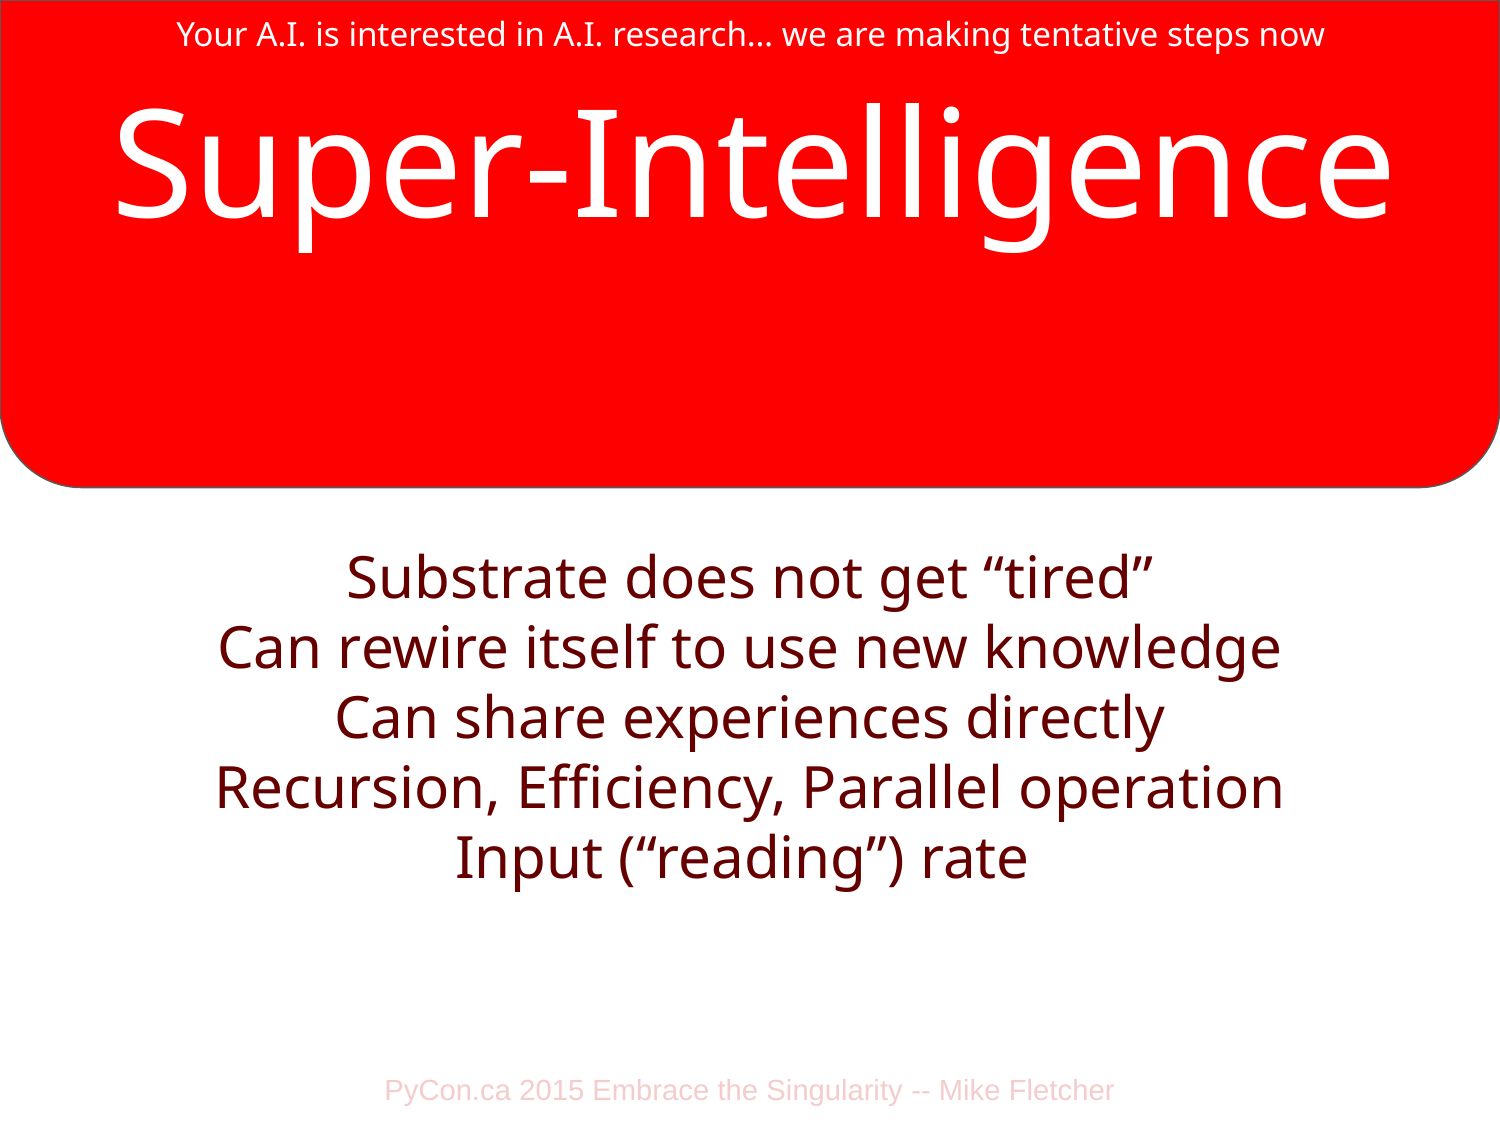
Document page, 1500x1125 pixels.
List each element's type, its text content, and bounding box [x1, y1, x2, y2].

subtitle Your A.I. is interested in A.I. research… we are making tentative steps now [1, 0, 1500, 65]
subtitle Substrate does not get “tired” Can rewire itself to use new knowledge Can share experiences directly Recursion, Efficiency, Parallel operation Input (“reading”) rate [0, 525, 1500, 1107]
title Super-Intelligence [28, 65, 1480, 488]
